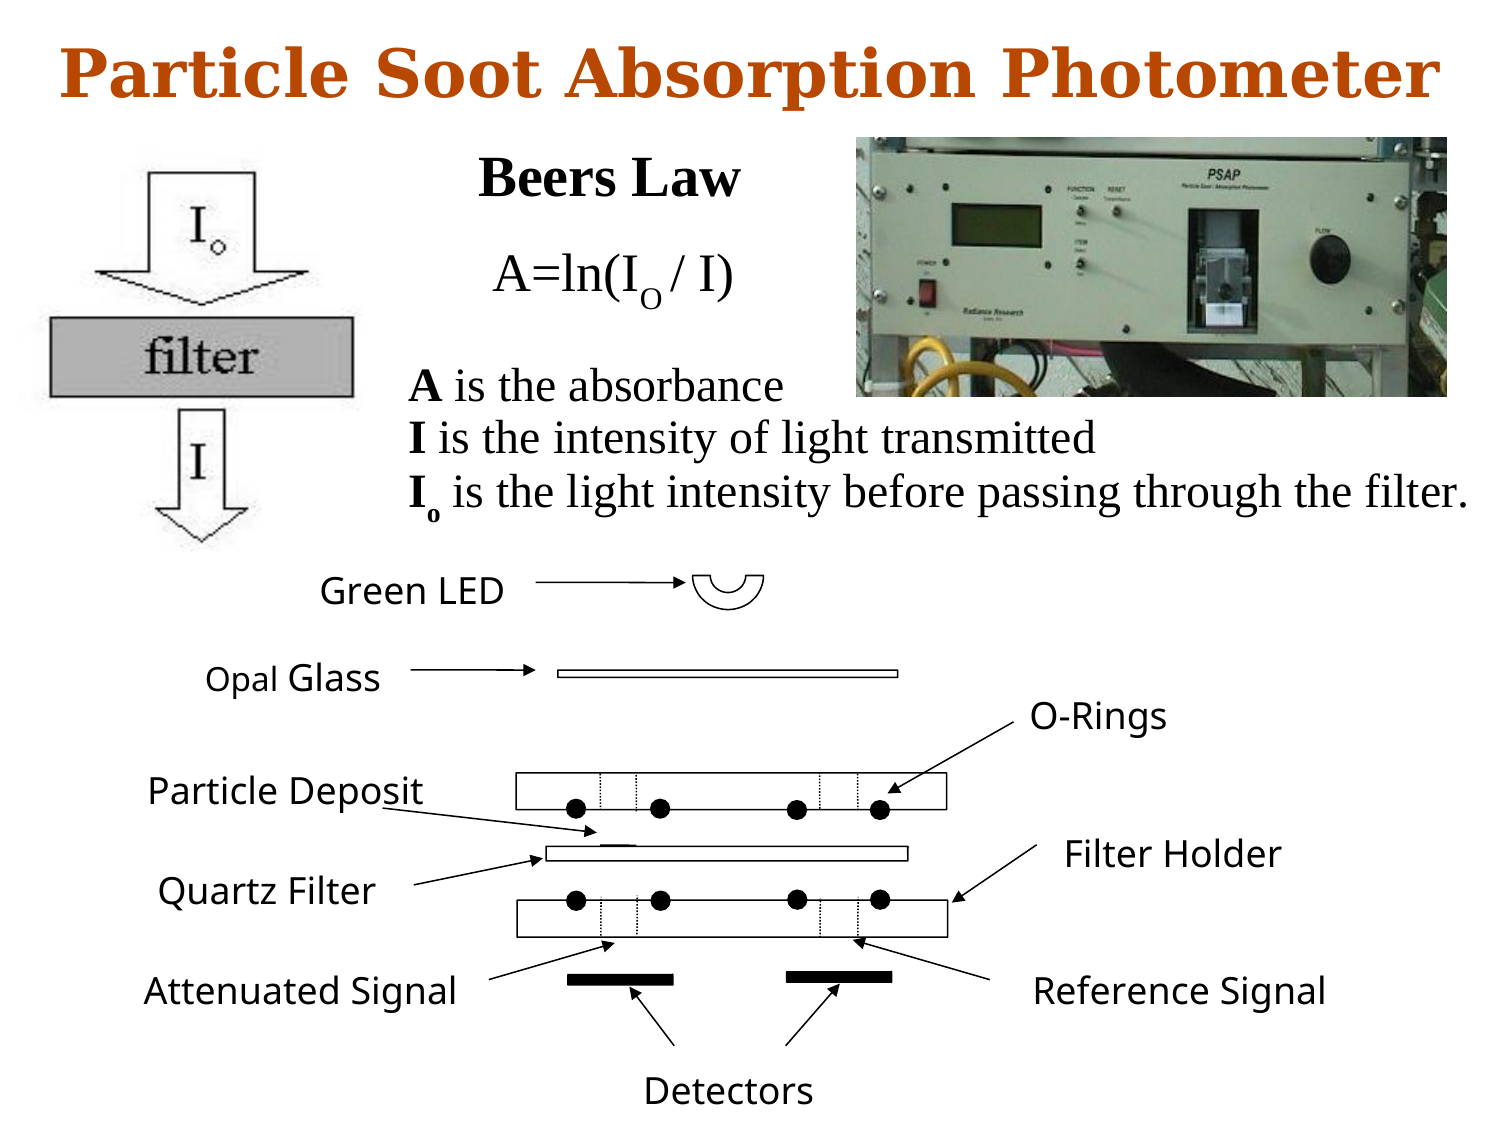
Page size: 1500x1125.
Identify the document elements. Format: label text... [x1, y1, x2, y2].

text_box Filter Holder [998, 819, 1349, 885]
text_box Opal Glass [148, 644, 438, 710]
text_box Reference Signal [948, 957, 1412, 1023]
text_box [557, 670, 898, 678]
text_box [692, 575, 764, 610]
text_box [546, 846, 908, 861]
text_box Detectors [598, 1057, 860, 1123]
text_box Beers Law [478, 148, 742, 209]
text_box O-Rings [960, 682, 1237, 748]
picture [0, 128, 395, 563]
text_box [786, 971, 892, 983]
text_box Attenuated Signal [73, 957, 529, 1023]
text_box [567, 974, 673, 985]
text_box A=ln(IO / I) [491, 243, 735, 312]
text_box Green LED [260, 557, 565, 623]
picture [856, 137, 1447, 397]
title Particle Soot Absorption Photometer [0, 23, 1500, 128]
text_box Quartz Filter [110, 857, 424, 923]
text_box [517, 890, 948, 938]
text_box [516, 772, 947, 820]
text_box A is the absorbance I is the intensity of light transmitted Io is the light intensity before passing through the filter. [408, 361, 1472, 530]
text_box Particle Deposit [98, 757, 474, 823]
